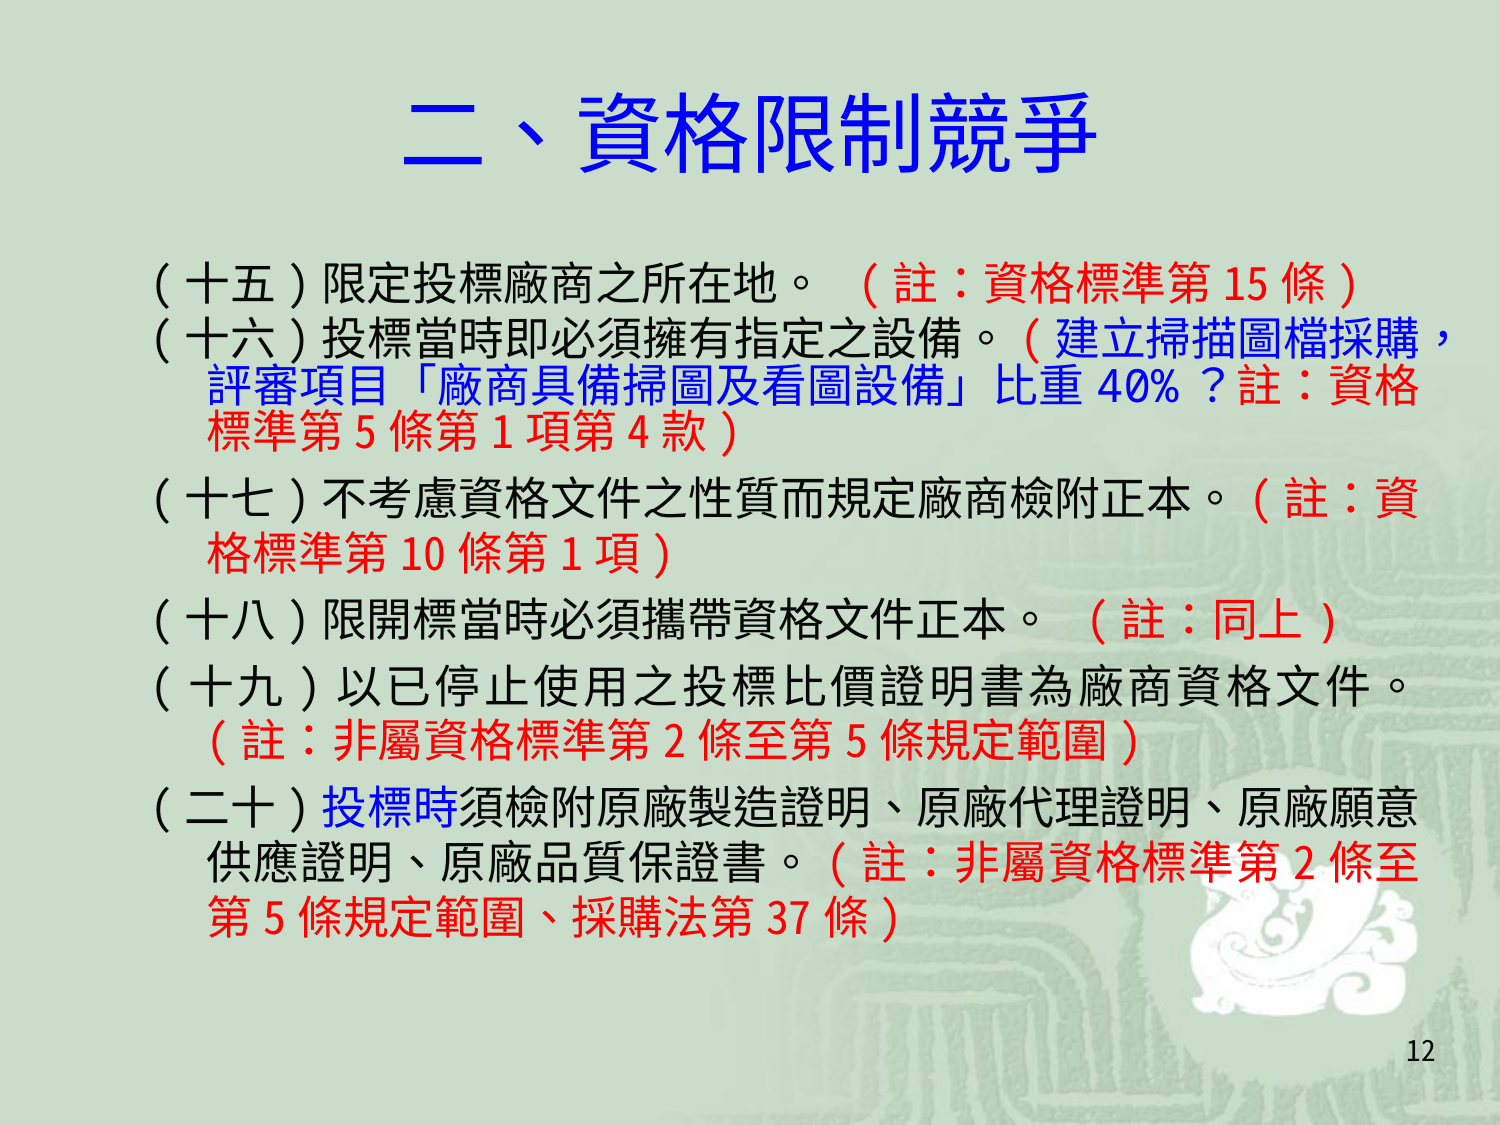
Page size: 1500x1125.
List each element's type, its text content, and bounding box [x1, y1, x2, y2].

picture [0, 0, 1500, 1125]
text_box <編號> [1074, 1024, 1451, 1103]
title 二、資格限制競爭 [49, 37, 1451, 225]
list (十五)限定投標廠商之所在地。 (註：資格標準第15條) (十六)投標當時即必須擁有指定之設備。(建立掃描圖檔採購，評審項目「廠商具備掃圖及看圖設備」比重40%？註：資格標準第5條第1項第4款) (十七)不考慮資格文件之性質而規定廠商檢附正本。(註：資格標準第10條第1項) (十八)限開標當時必須攜帶資格文件正本。 (註：同上) (十九)以已停止使用之投標比價證明書為廠商資格文件。 (註：非屬資格標準第2條至第5條規定範圍) (二十)投標時須檢附原廠製造證明、原廠代理證明、原廠願意供應證明、原廠品質保證書。(註：非屬資格標準第2條至第5條規定範圍、採購法第37條) [135, 255, 1436, 1046]
